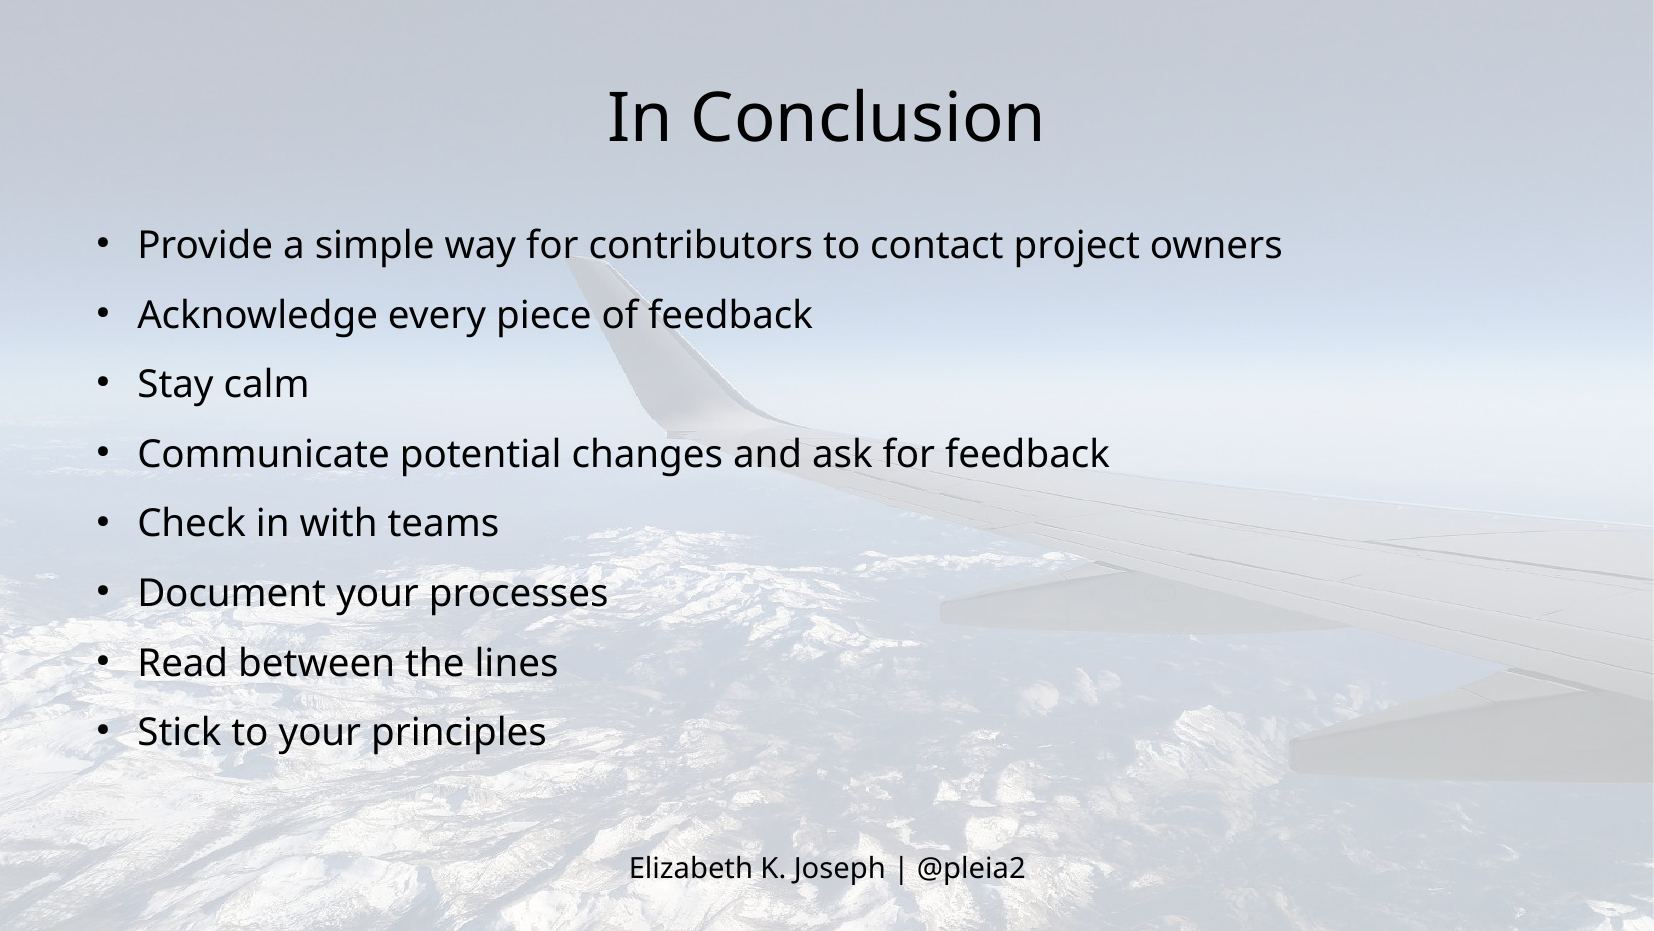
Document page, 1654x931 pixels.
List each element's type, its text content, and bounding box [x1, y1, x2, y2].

title In Conclusion [82, 37, 1571, 193]
list Provide a simple way for contributors to contact project owners Acknowledge every piece of feedback Stay calm Communicate potential changes and ask for feedback Check in with teams Document your processes Read between the lines Stick to your principles [82, 217, 1571, 758]
picture [0, 0, 1654, 931]
